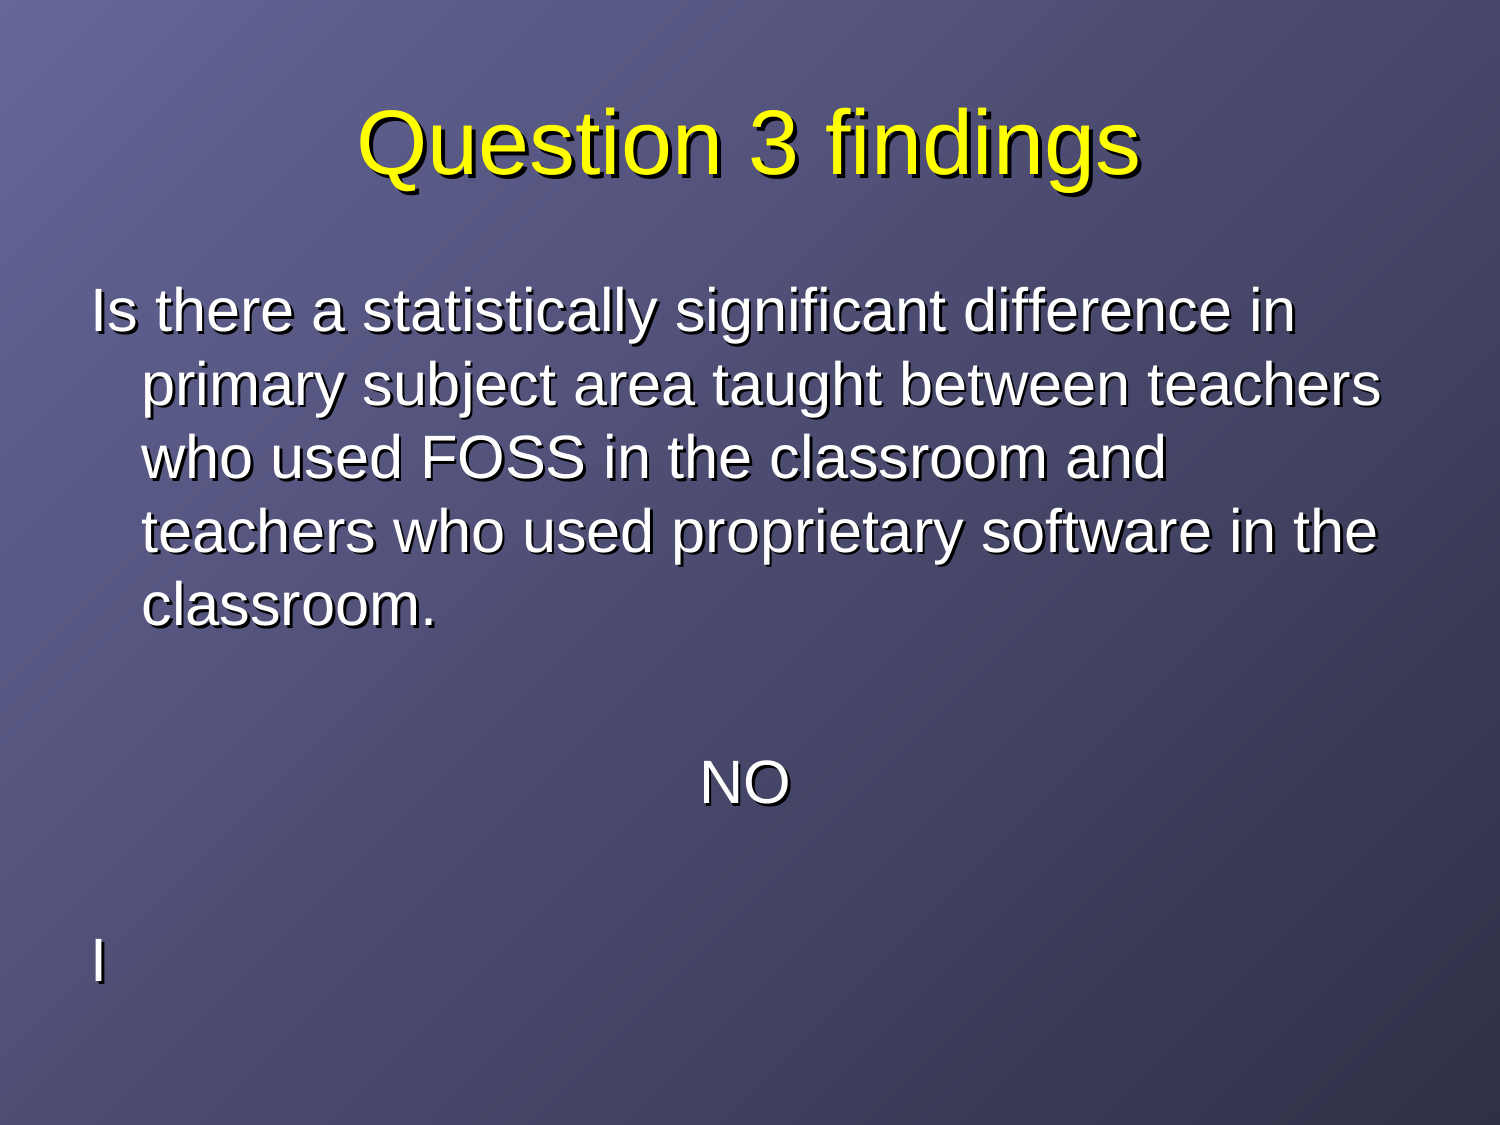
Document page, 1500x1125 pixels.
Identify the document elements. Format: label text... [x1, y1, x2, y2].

title Question 3 findings [75, 45, 1424, 232]
list Is there a statistically significant difference in primary subject area taught between teachers who used FOSS in the classroom and teachers who used proprietary software in the classroom. NO I [75, 262, 1424, 1005]
